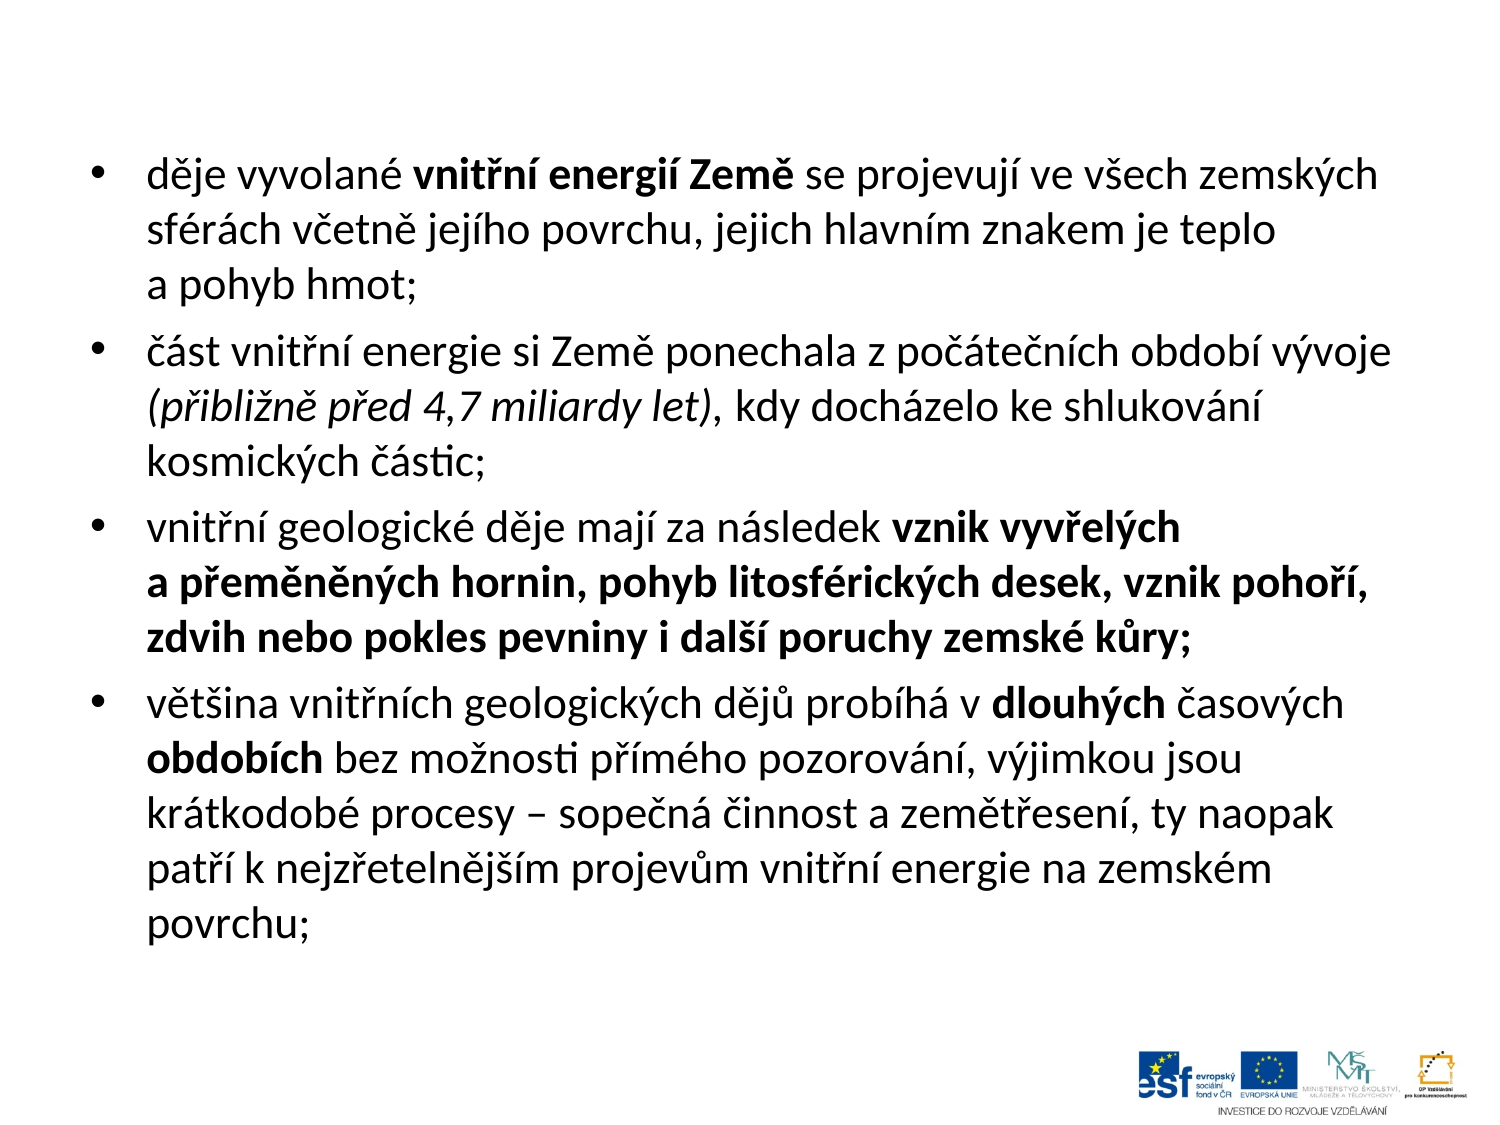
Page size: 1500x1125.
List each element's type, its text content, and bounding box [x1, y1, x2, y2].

list děje vyvolané vnitřní energií Země se projevují ve všech zemských sférách včetně jejího povrchu, jejich hlavním znakem je teplo a pohyb hmot; část vnitřní energie si Země ponechala z počátečních období vývoje (přibližně před 4,7 miliardy let), kdy docházelo ke shlukování kosmických částic; vnitřní geologické děje mají za následek vznik vyvřelých a přeměněných hornin, pohyb litosférických desek, vznik pohoří, zdvih nebo pokles pevniny i další poruchy zemské kůry; většina vnitřních geologických dějů probíhá v dlouhých časových obdobích bez možnosti přímého pozorování, výjimkou jsou krátkodobé procesy – sopečná činnost a zemětřesení, ty naopak patří k nejzřetelnějším projevům vnitřní energie na zemském povrchu; [75, 136, 1426, 1044]
picture [1125, 1035, 1476, 1125]
